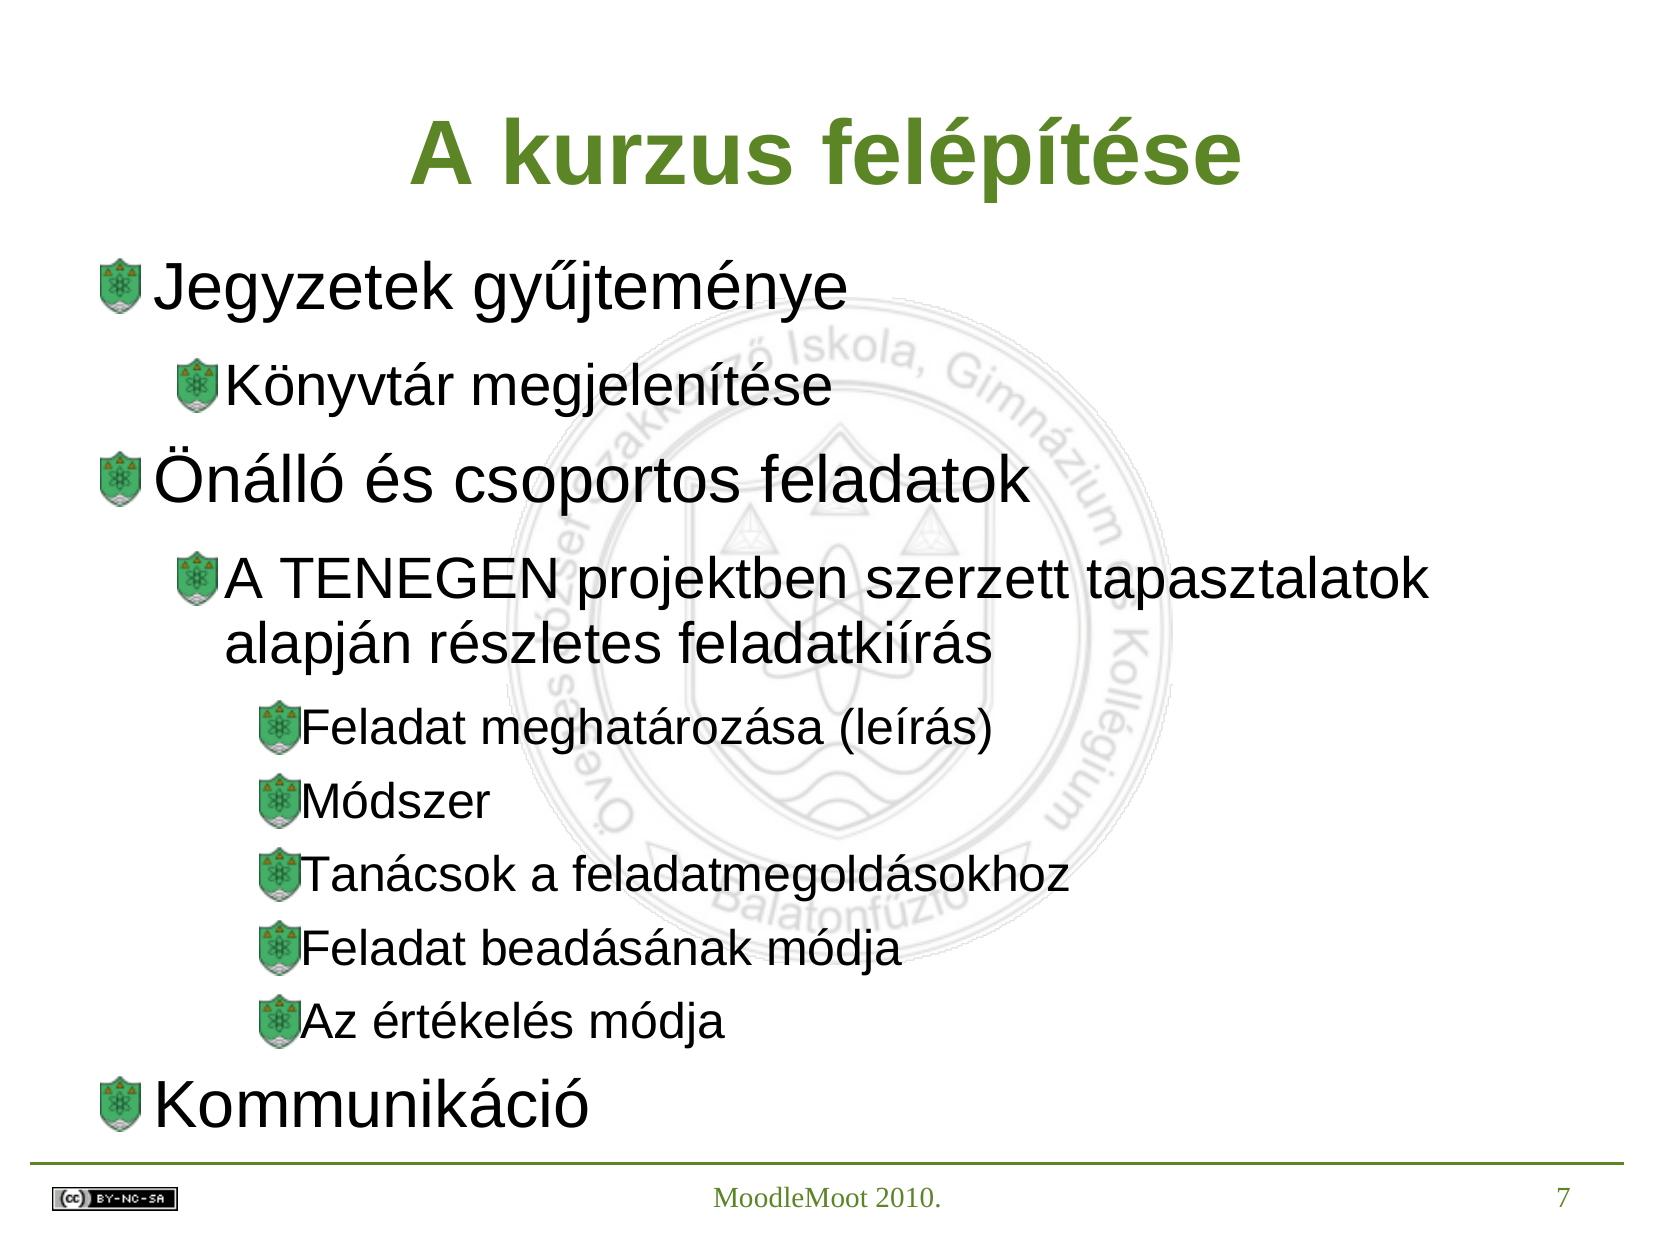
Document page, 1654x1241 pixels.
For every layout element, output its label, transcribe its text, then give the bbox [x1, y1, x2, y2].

title A kurzus felépítése [82, 56, 1571, 248]
picture [52, 1187, 178, 1211]
list Jegyzetek gyűjteménye Könyvtár megjelenítése Önálló és csoportos feladatok A TENEGEN projektben szerzett tapasztalatok alapján részletes feladatkiírás Feladat meghatározása (leírás) Módszer Tanácsok a feladatmegoldásokhoz Feladat beadásának módja Az értékelés módja Kommunikáció [82, 248, 1571, 1142]
